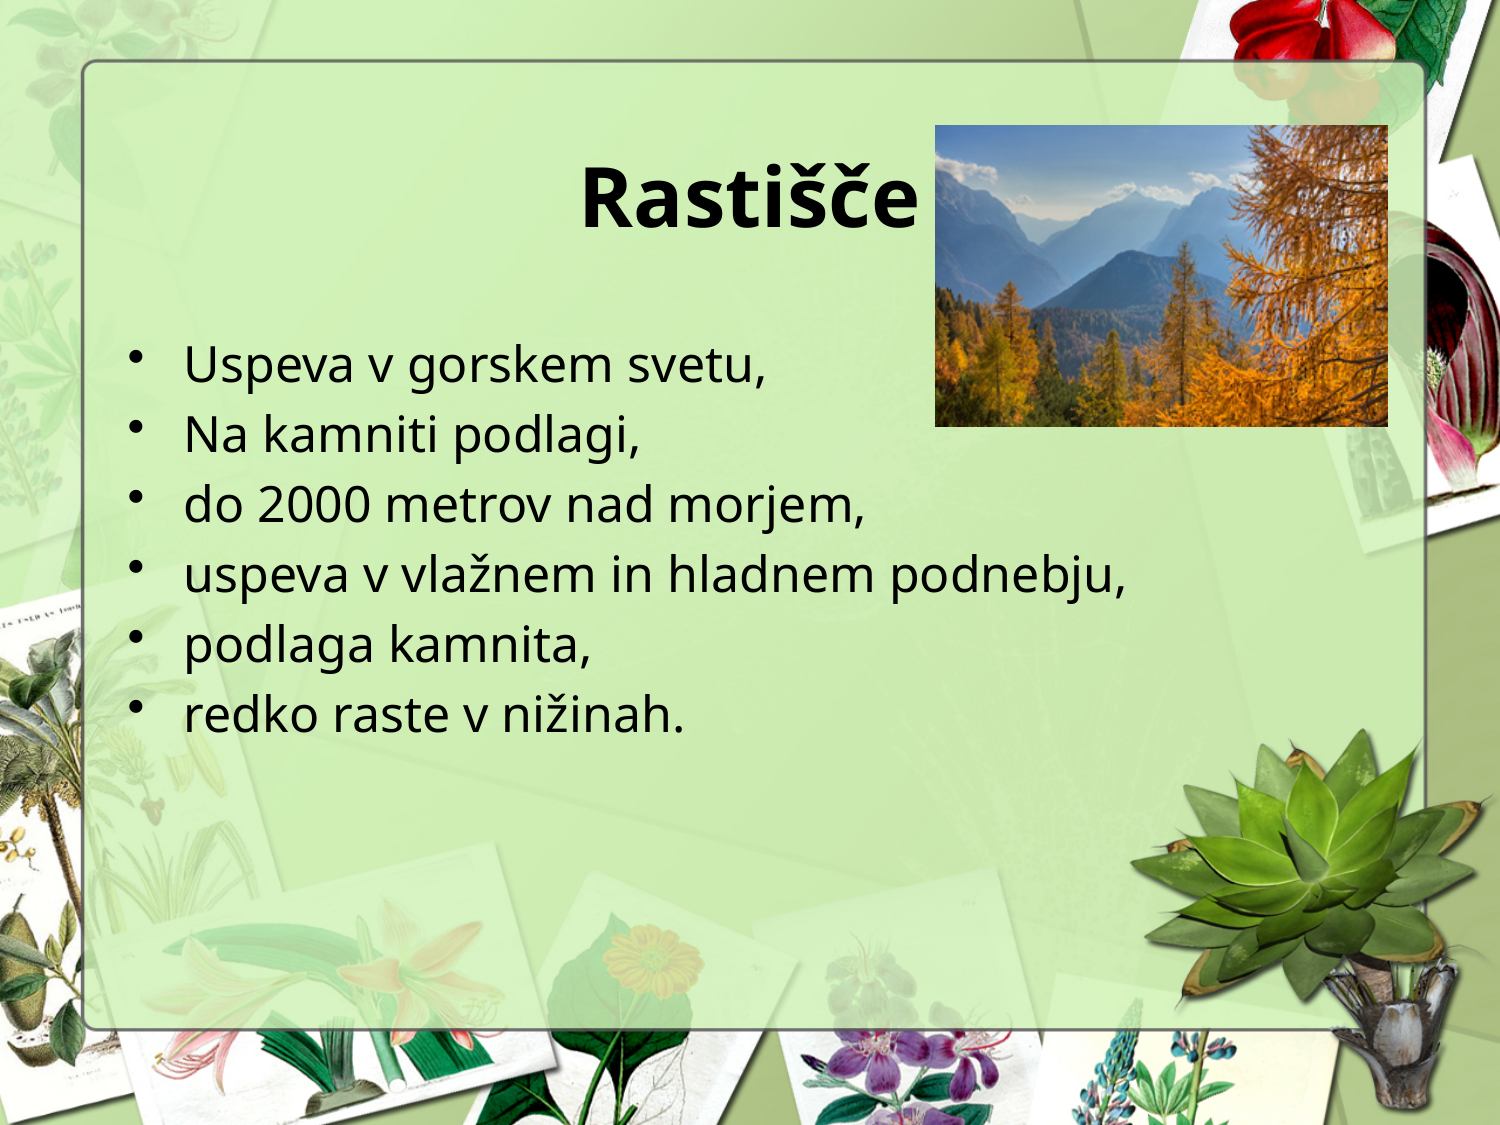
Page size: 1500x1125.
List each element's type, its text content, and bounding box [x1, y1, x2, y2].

list Uspeva v gorskem svetu, Na kamniti podlagi, do 2000 metrov nad morjem, uspeva v vlažnem in hladnem podnebju, podlaga kamnita, redko raste v nižinah. [112, 324, 1388, 1000]
title Rastišče [112, 99, 1388, 288]
picture [0, 0, 1500, 1125]
